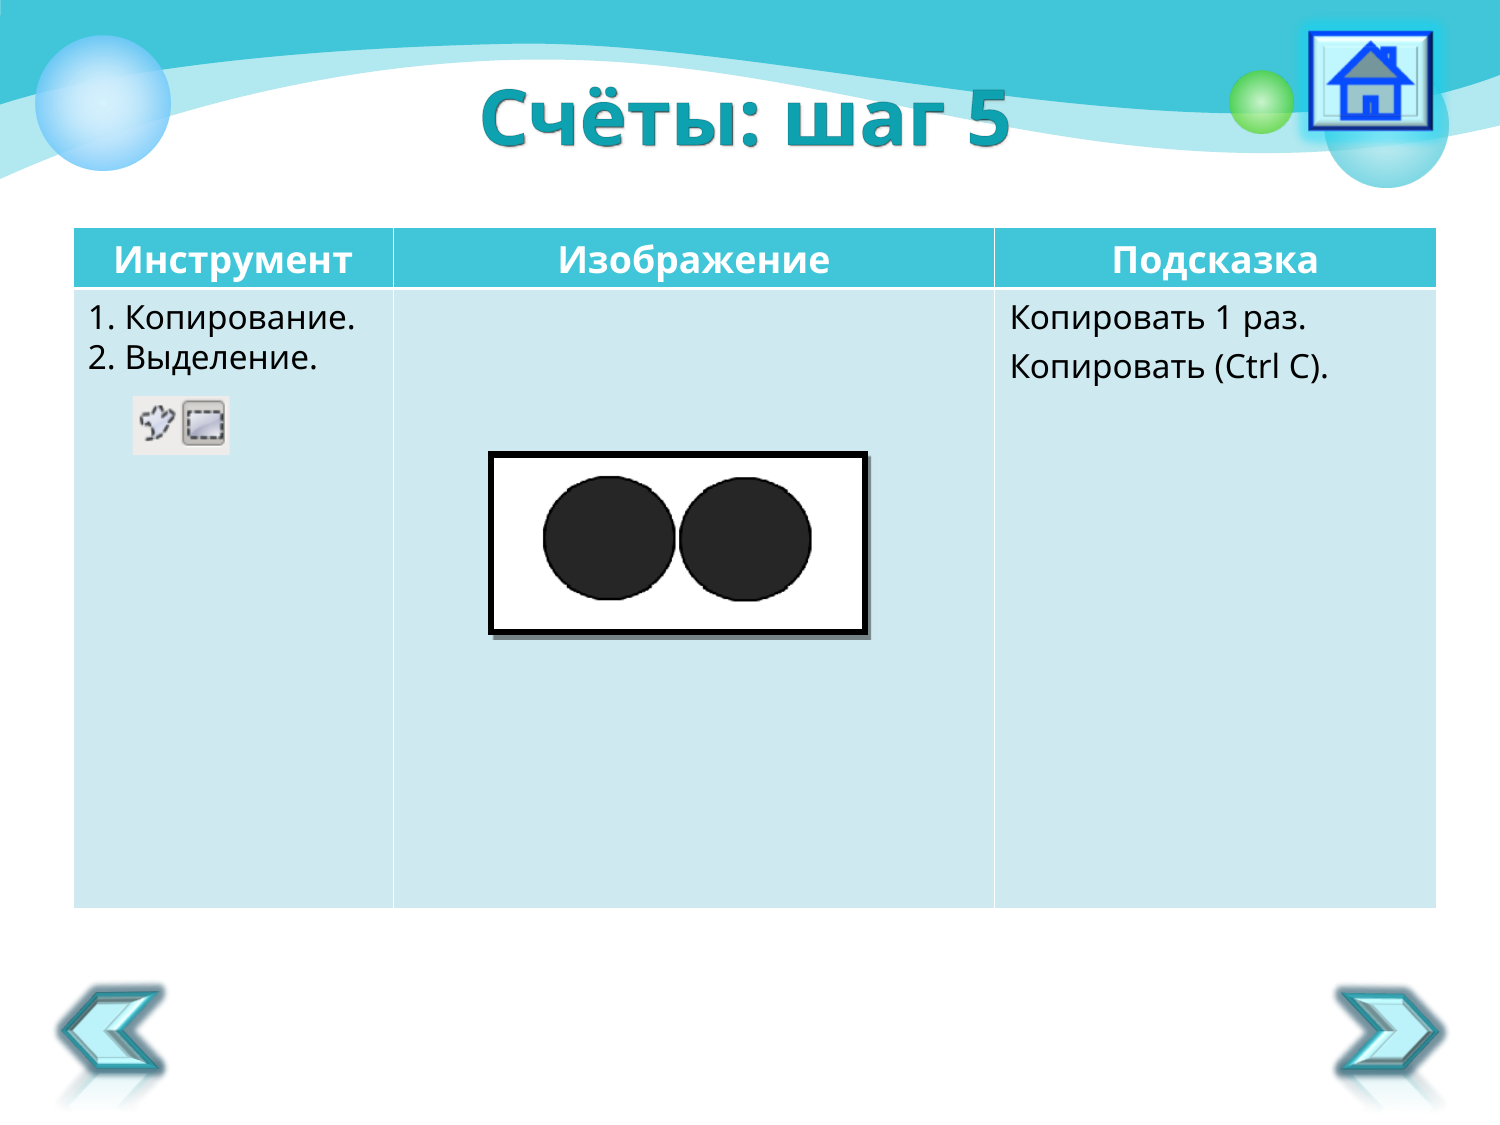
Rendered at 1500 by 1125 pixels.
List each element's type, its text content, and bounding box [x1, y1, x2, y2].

picture [132, 396, 230, 455]
picture [1228, 6, 1459, 189]
text_box Счёты: шаг 5 [862, 101, 902, 146]
picture [493, 457, 863, 629]
text_box Счёты: шаг 5 [970, 89, 1009, 146]
picture [1321, 974, 1459, 1125]
text_box Счёты: шаг 5 [676, 102, 715, 145]
table_header Инструмент [74, 228, 393, 287]
table_cell Копировать 1 раз. Копировать (Ctrl C). [995, 290, 1436, 908]
table_header Подсказка [995, 228, 1436, 287]
text_box Счёты: шаг 5 [788, 102, 853, 145]
text_box Счёты: шаг 5 [720, 102, 733, 145]
text_box Счёты: шаг 5 [913, 102, 944, 146]
table_cell [394, 290, 994, 908]
text_box Счёты: шаг 5 [628, 102, 669, 146]
table_header Изображение [394, 228, 994, 287]
picture [43, 972, 179, 1125]
table_cell 1. Копирование. 2. Выделение. [74, 290, 393, 908]
text_box Счёты: шаг 5 [583, 102, 624, 146]
text_box Счёты: шаг 5 [482, 89, 526, 146]
text_box Счёты: шаг 5 [531, 102, 574, 145]
picture [34, 34, 172, 172]
